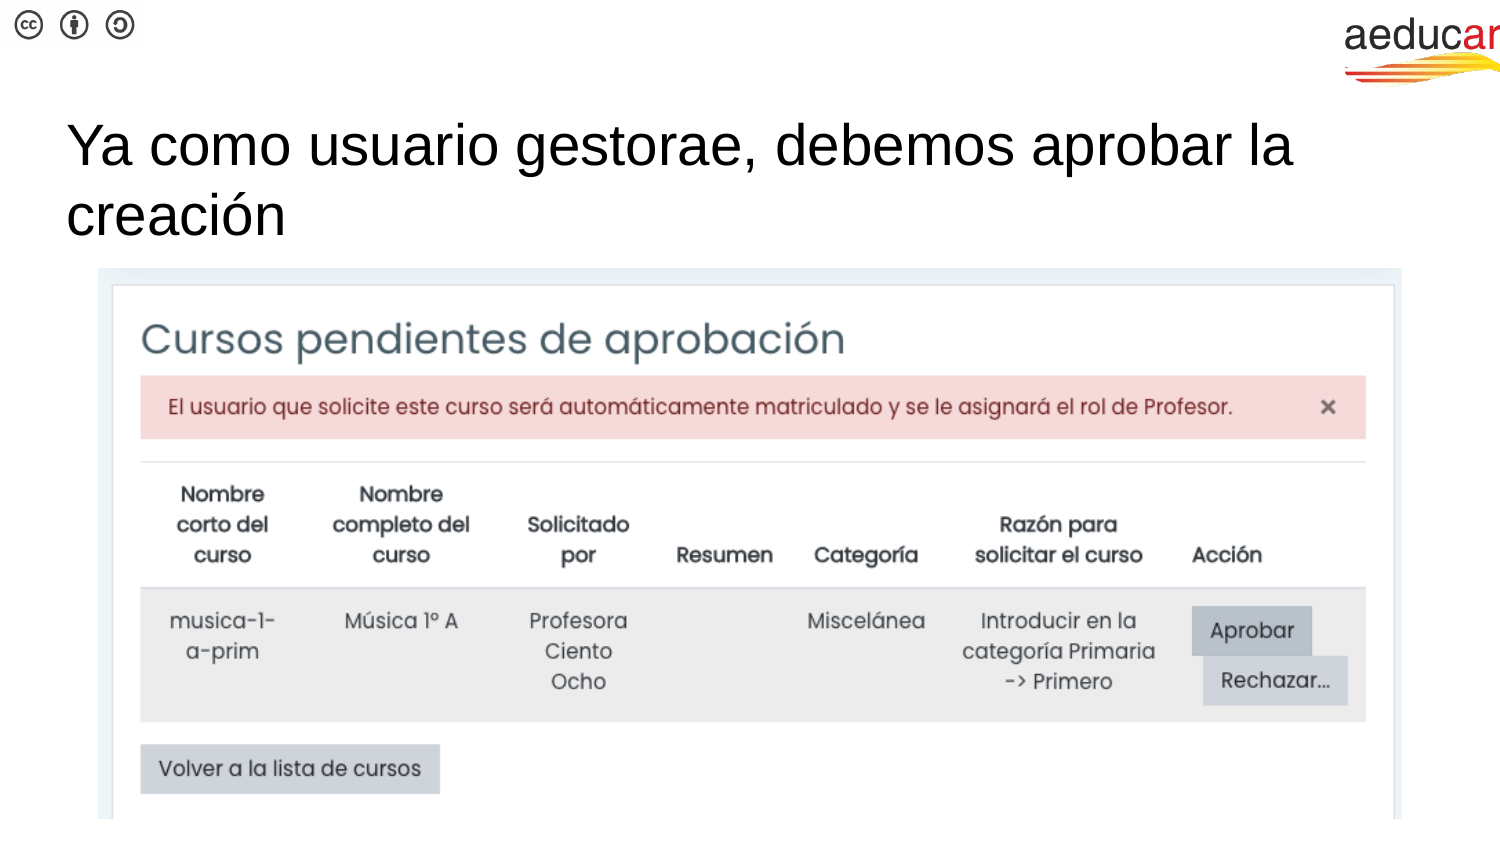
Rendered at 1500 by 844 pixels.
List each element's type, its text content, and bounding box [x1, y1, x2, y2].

picture [0, 0, 146, 48]
picture [1344, 0, 1500, 104]
picture [98, 268, 1402, 819]
title Ya como usuario gestorae, debemos aprobar la creación [51, 92, 1428, 269]
